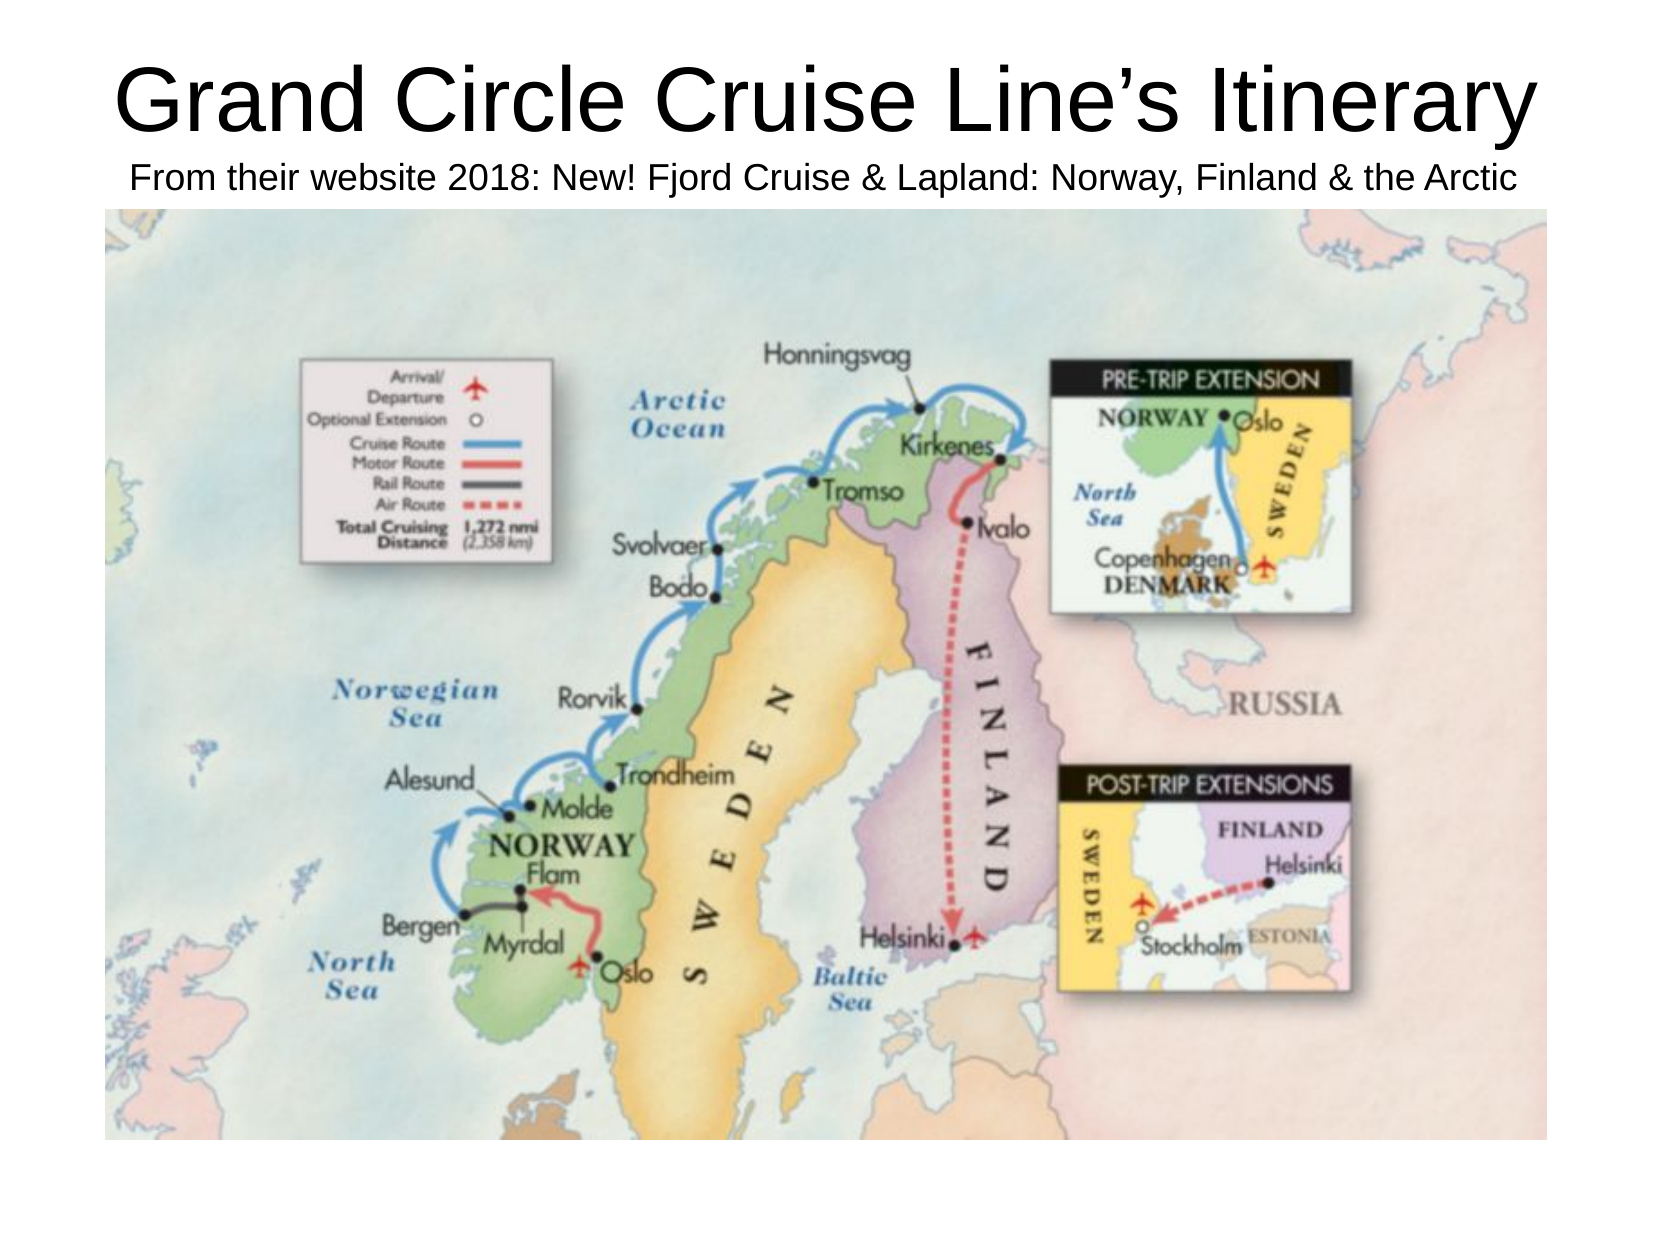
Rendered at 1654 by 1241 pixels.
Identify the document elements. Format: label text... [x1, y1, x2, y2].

picture [105, 209, 1547, 1141]
title Grand Circle Cruise Line’s Itinerary [82, 48, 1571, 151]
text_box From their website 2018: New! Fjord Cruise & Lapland: Norway, Finland & the Arctic [114, 148, 1546, 248]
